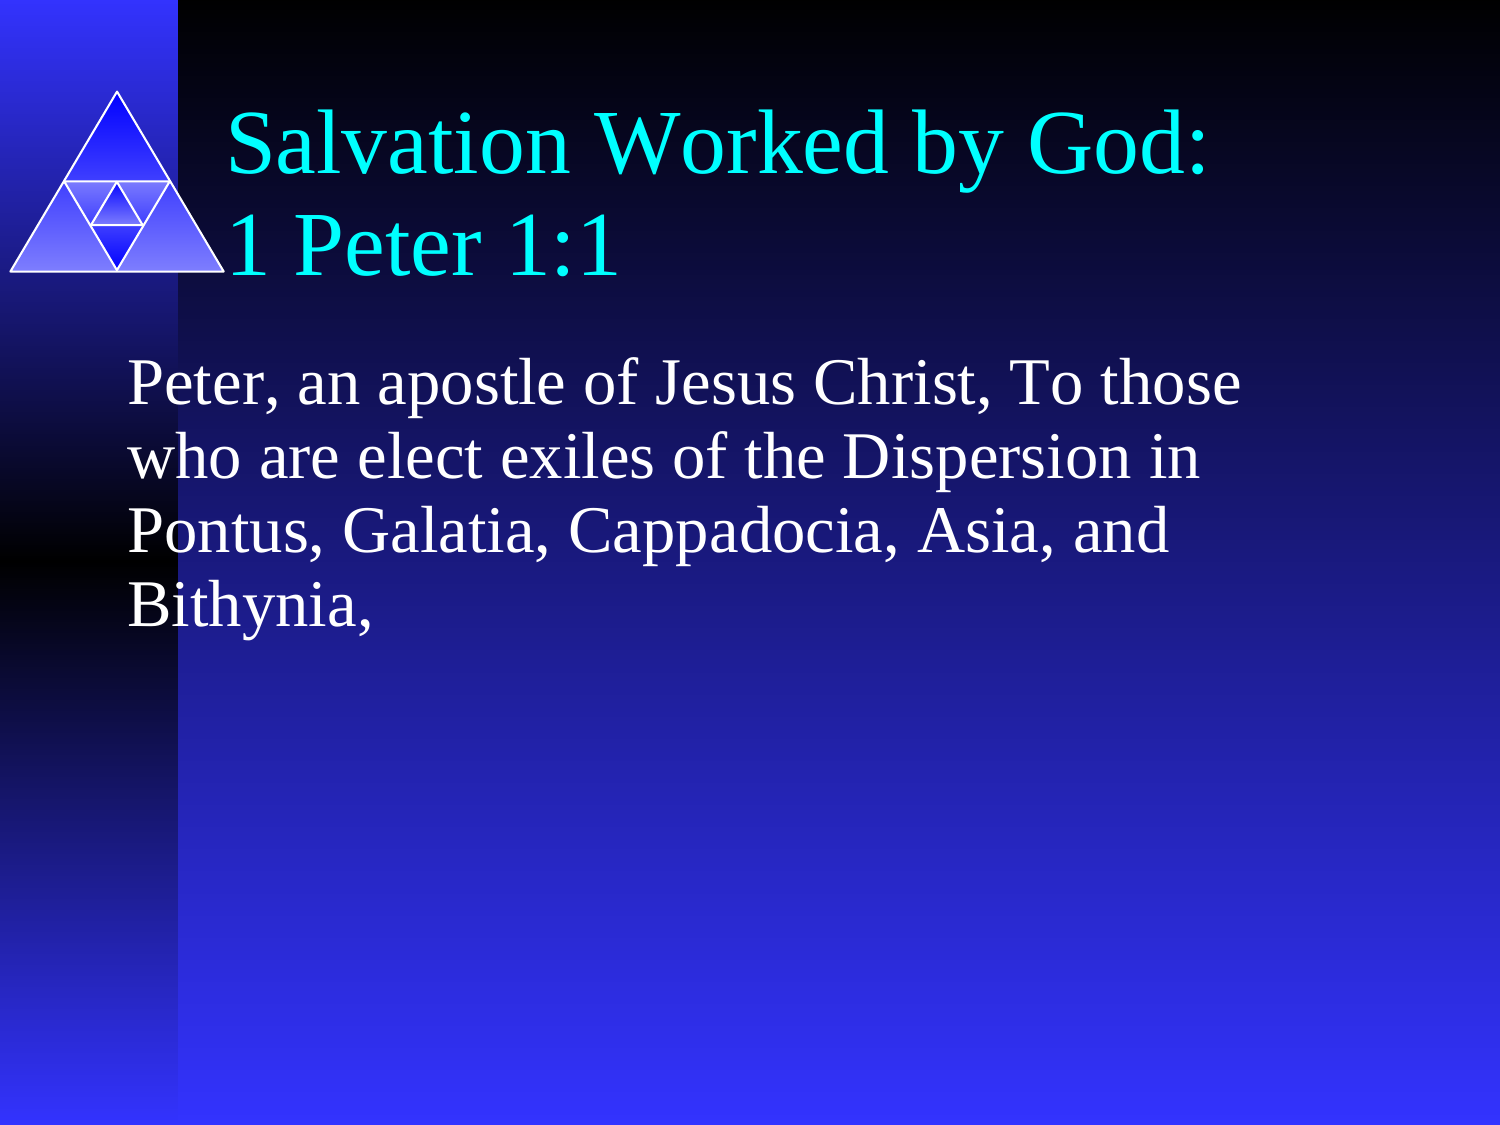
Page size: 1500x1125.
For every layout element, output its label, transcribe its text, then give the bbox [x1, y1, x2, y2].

title Salvation Worked by God: 1 Peter 1:1 [225, 91, 1463, 296]
text_box Peter, an apostle of Jesus Christ, To those who are elect exiles of the Dispersion in Pontus, Galatia, Cappadocia, Asia, and Bithynia, [112, 337, 1388, 808]
